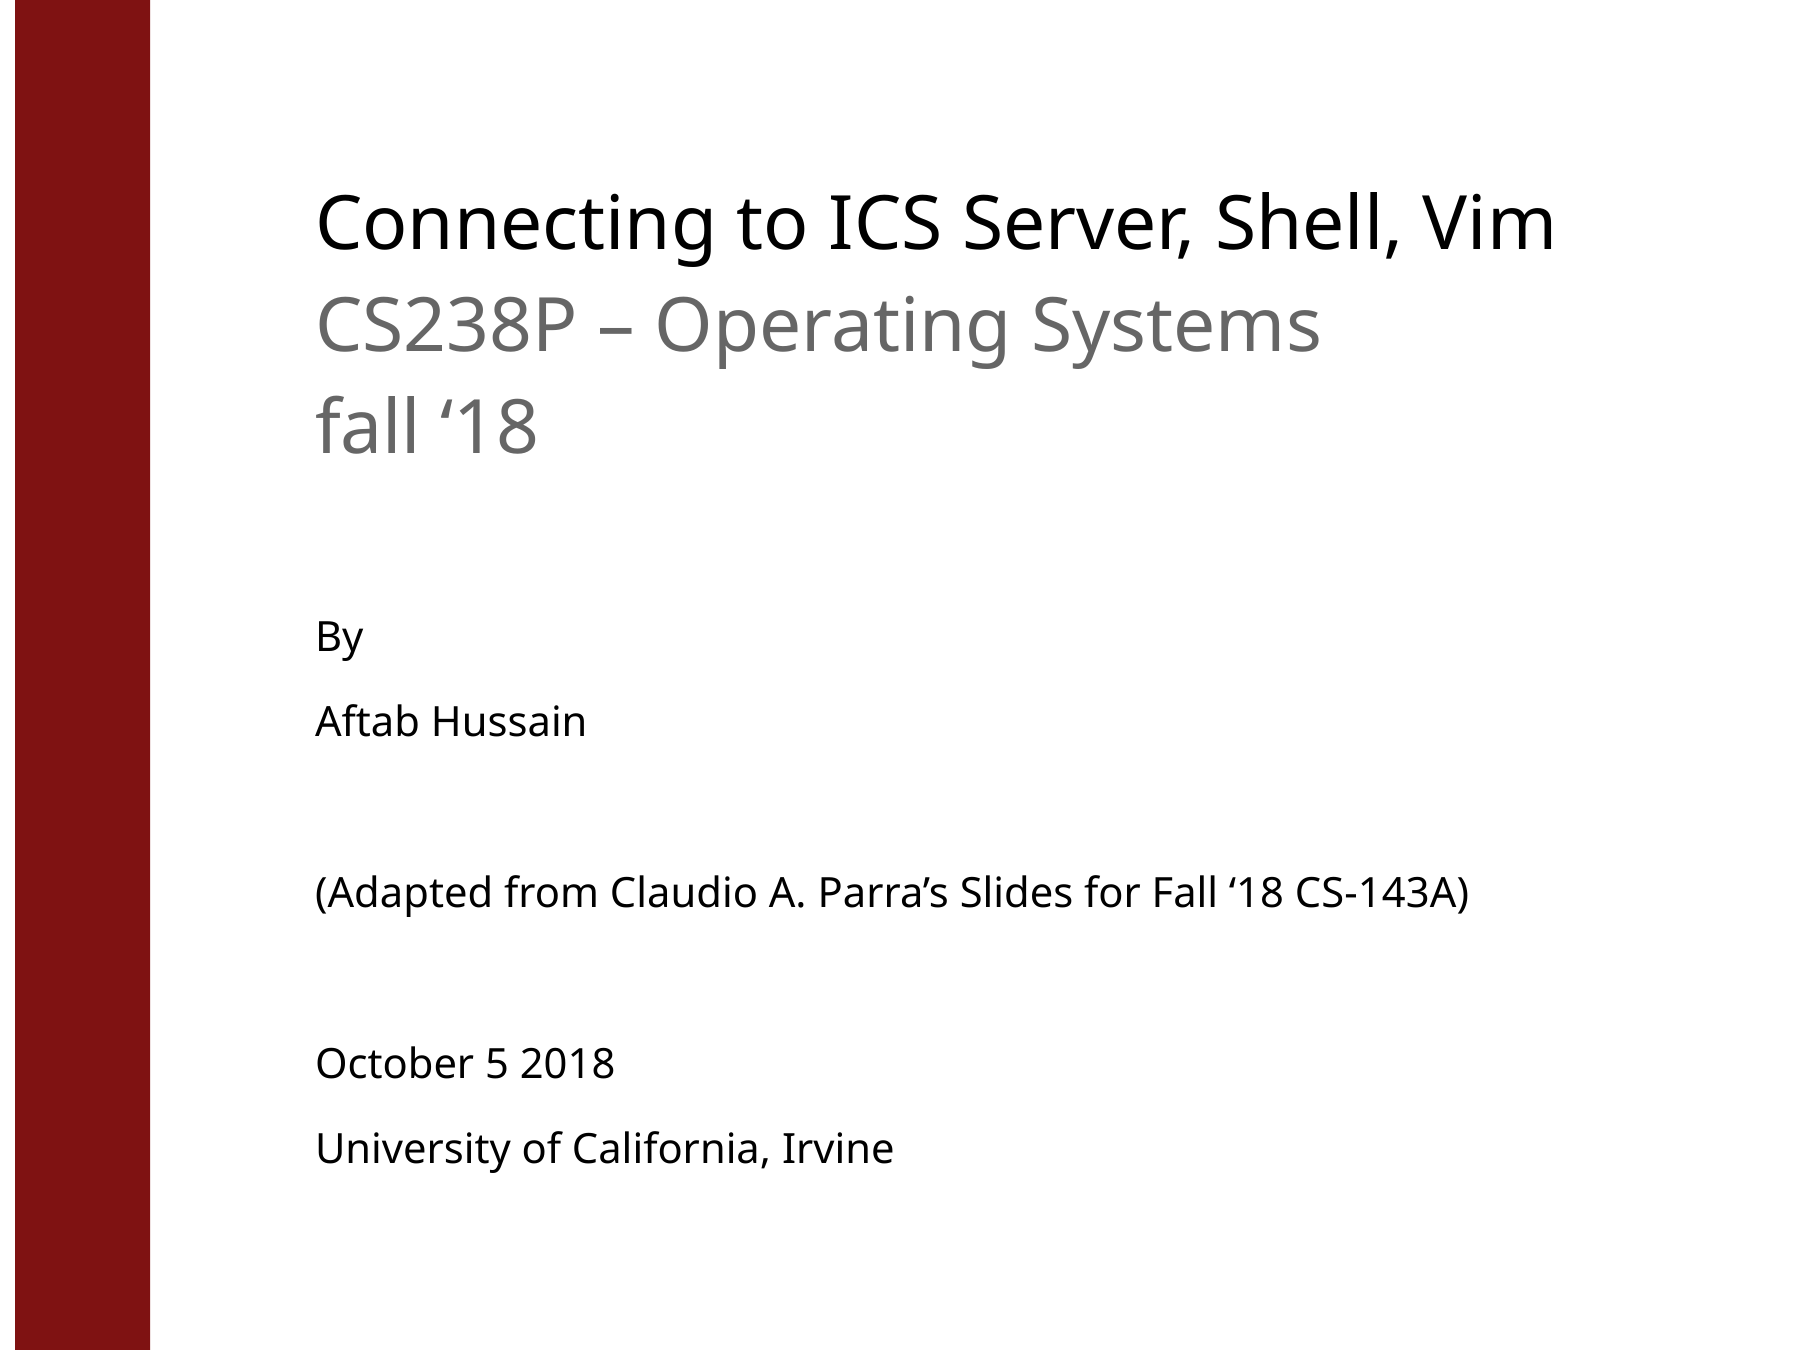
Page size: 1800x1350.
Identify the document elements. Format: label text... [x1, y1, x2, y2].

subtitle Connecting to ICS Server, Shell, Vim CS238P – Operating Systems fall ‘18 By Aftab Hussain (Adapted from Claudio A. Parra’s Slides for Fall ‘18 CS-143A) October 5 2018 University of California, Irvine [315, 98, 1720, 1065]
